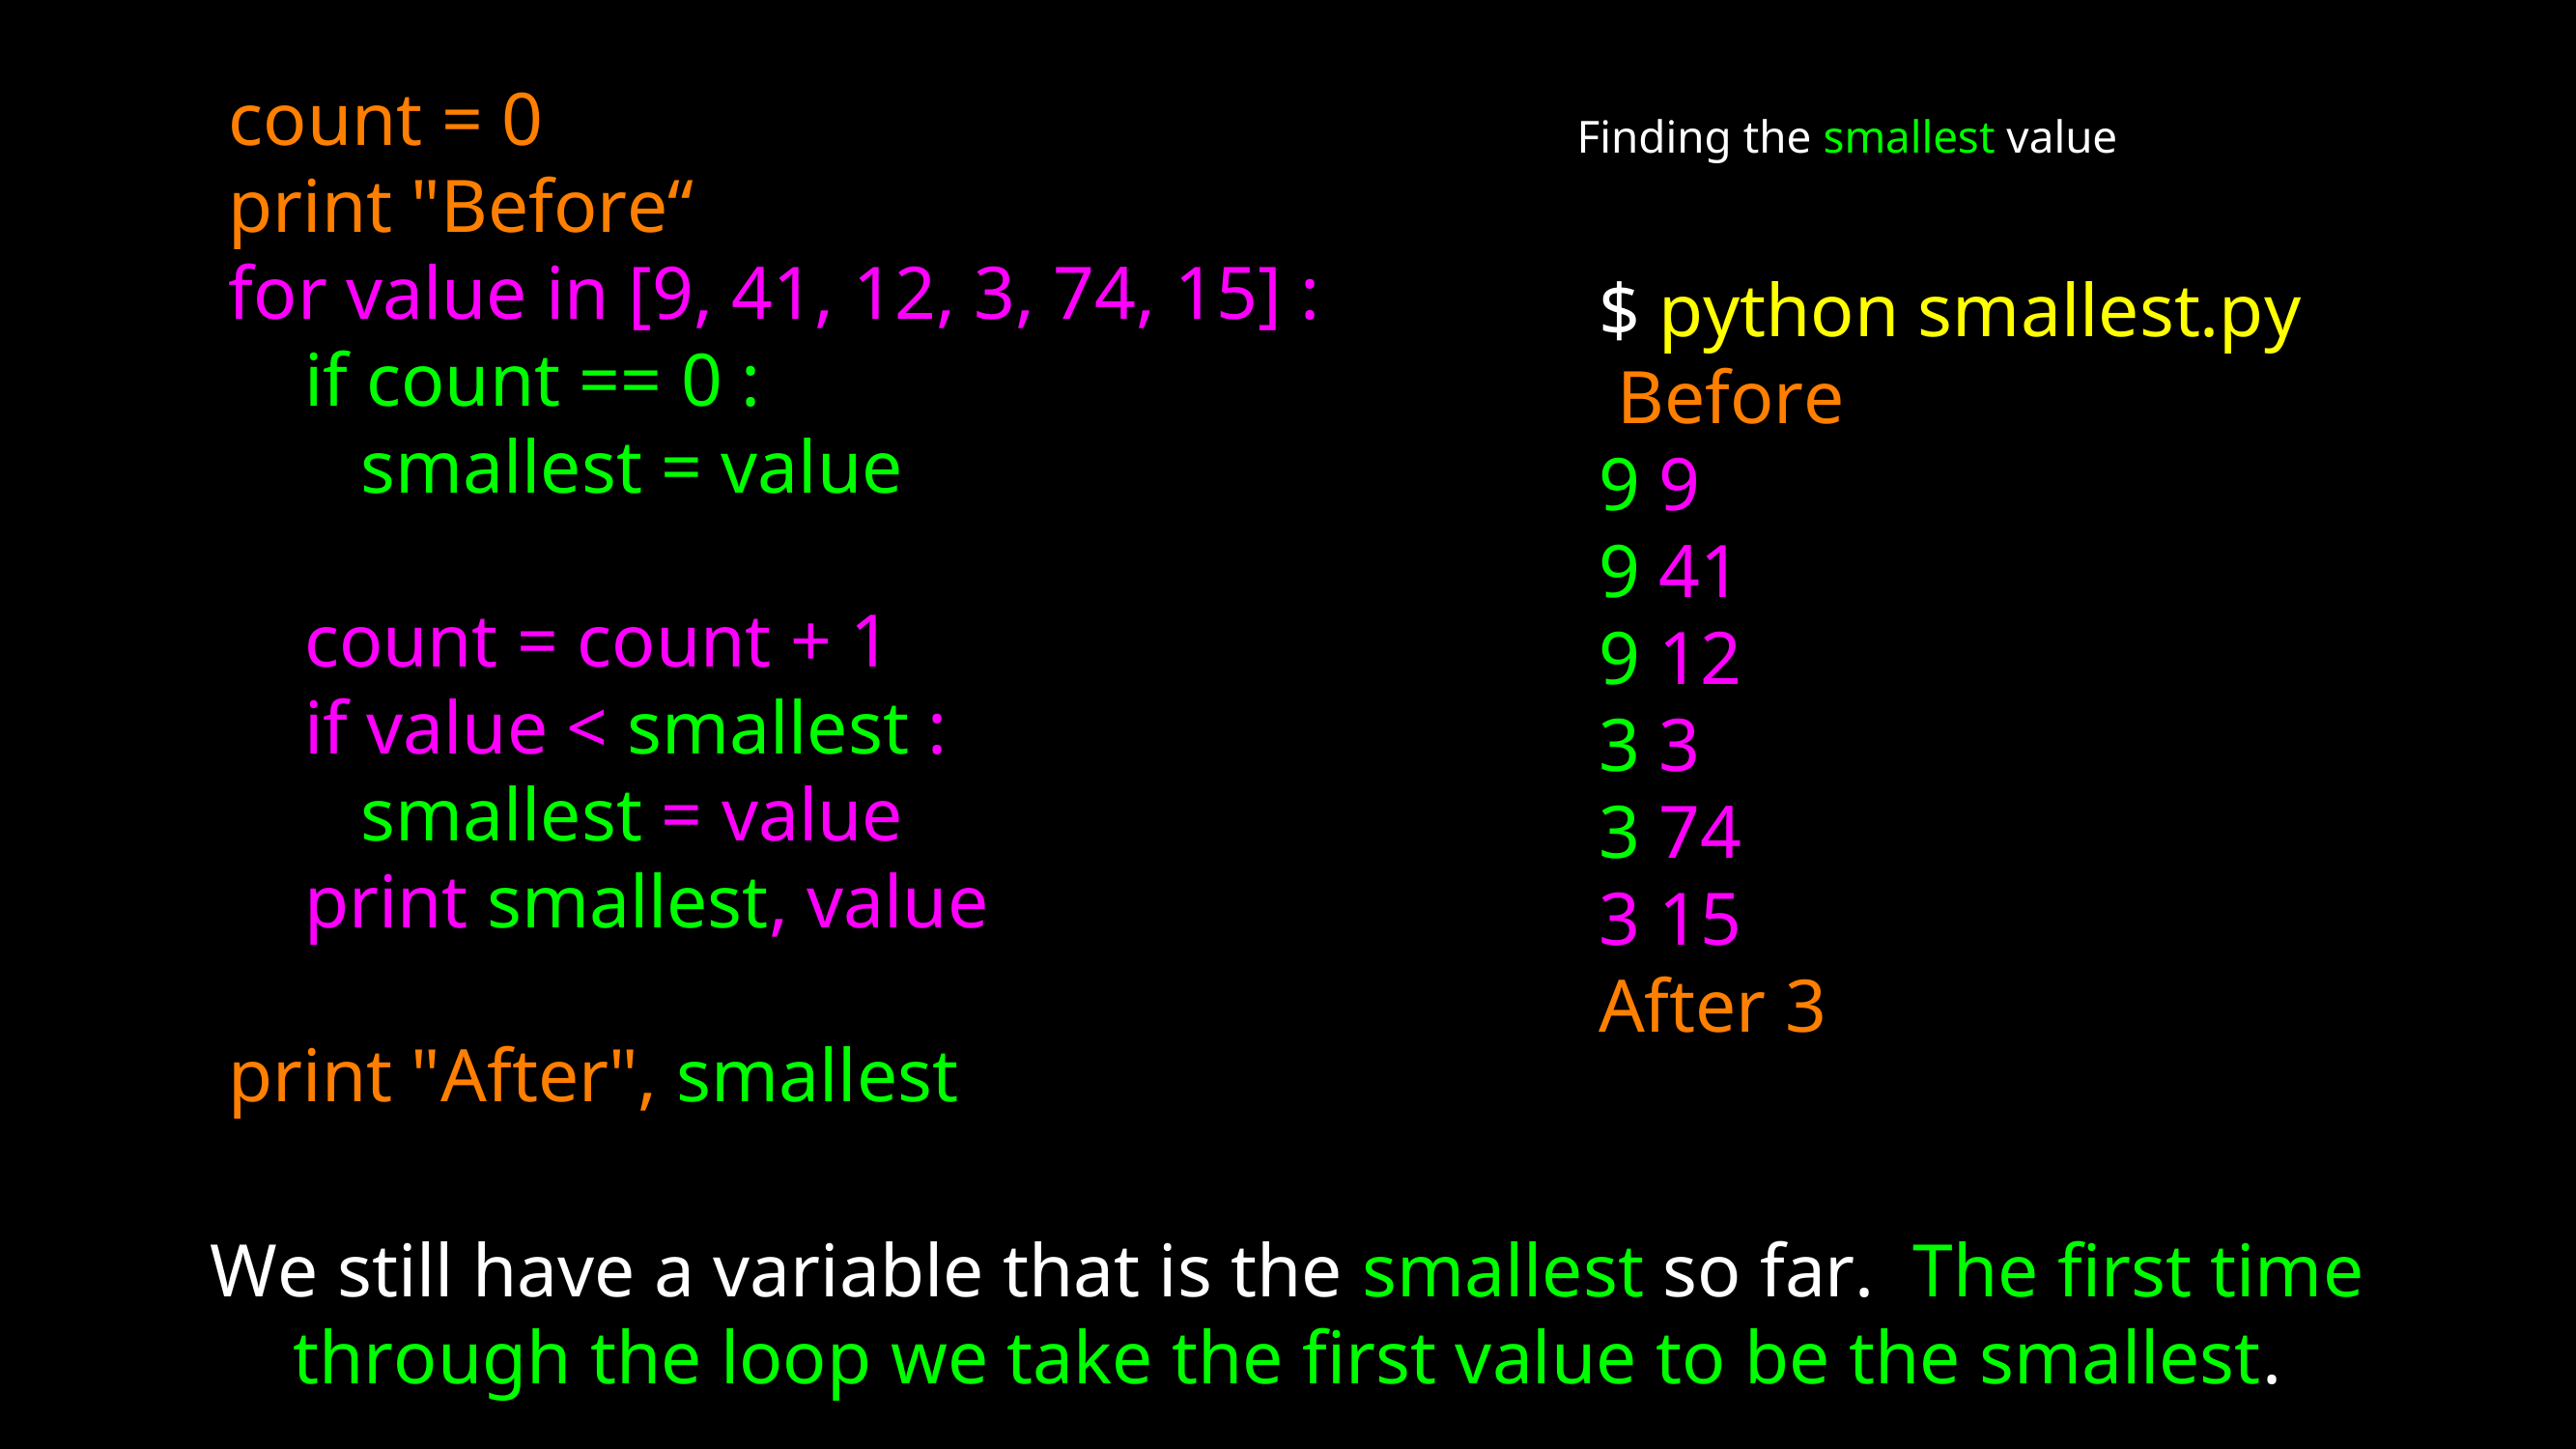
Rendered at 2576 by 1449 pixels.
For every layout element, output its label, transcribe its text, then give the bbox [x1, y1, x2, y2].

title Finding the smallest value [1516, 56, 2178, 215]
text_box We still have a variable that is the smallest so far. The first time through the loop we take the first value to be the smallest. [109, 1220, 2465, 1402]
text_box $ python smallest.py Before 9 9 9 41 9 12 3 3 3 74 3 15 After 3 [1598, 264, 2302, 1047]
text_box count = 0 print "Before“ for value in [9, 41, 12, 3, 74, 15] : if count == 0 : smallest = value count = count + 1 if value < smallest : smallest = value print smallest, value print "After", smallest [228, 72, 1321, 1117]
